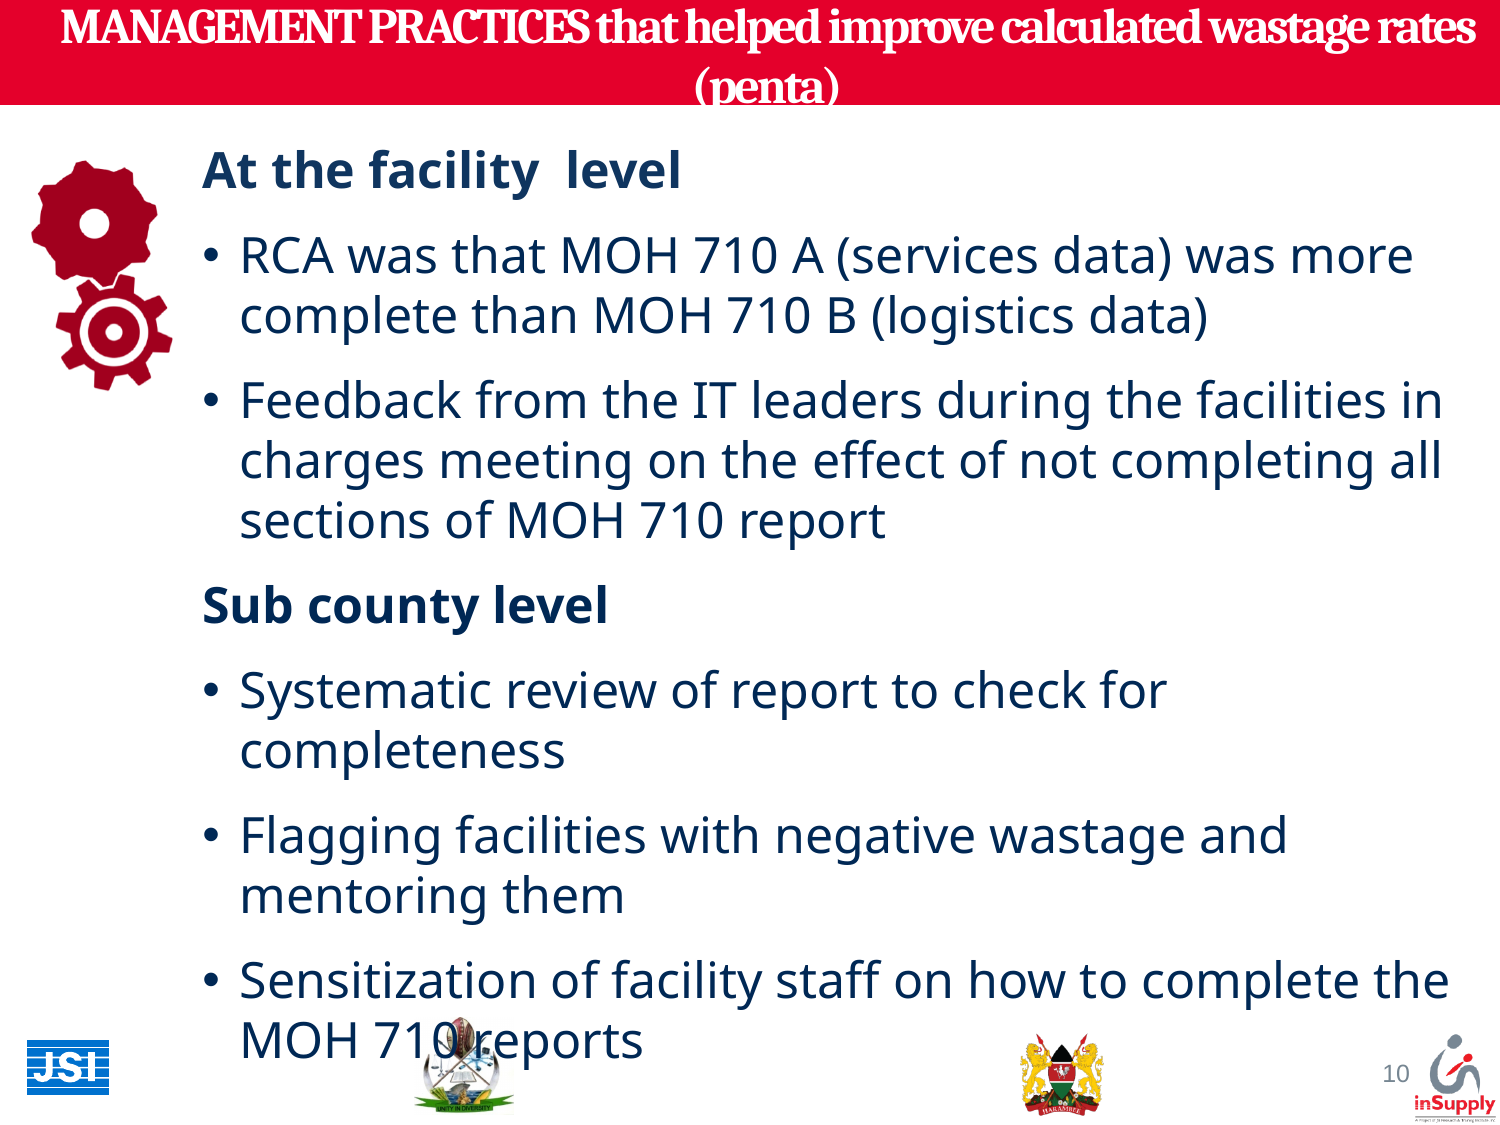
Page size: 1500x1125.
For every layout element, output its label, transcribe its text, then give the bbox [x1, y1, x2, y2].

picture [414, 1017, 514, 1115]
text_box MANAGEMENT PRACTICES that helped improve calculated wastage rates (penta) [27, 0, 1500, 115]
picture [499, 1034, 513, 1042]
picture [1409, 1027, 1500, 1125]
picture [16, 156, 196, 397]
text_box At the facility level RCA was that MOH 710 A (services data) was more complete than MOH 710 B (logistics data) Feedback from the IT leaders during the facilities in charges meeting on the effect of not completing all sections of MOH 710 report Sub county level Systematic review of report to check for completeness Flagging facilities with negative wastage and mentoring them Sensitization of facility staff on how to complete the MOH 710 reports [187, 131, 1474, 921]
picture [1003, 1017, 1120, 1125]
picture [499, 1045, 514, 1055]
